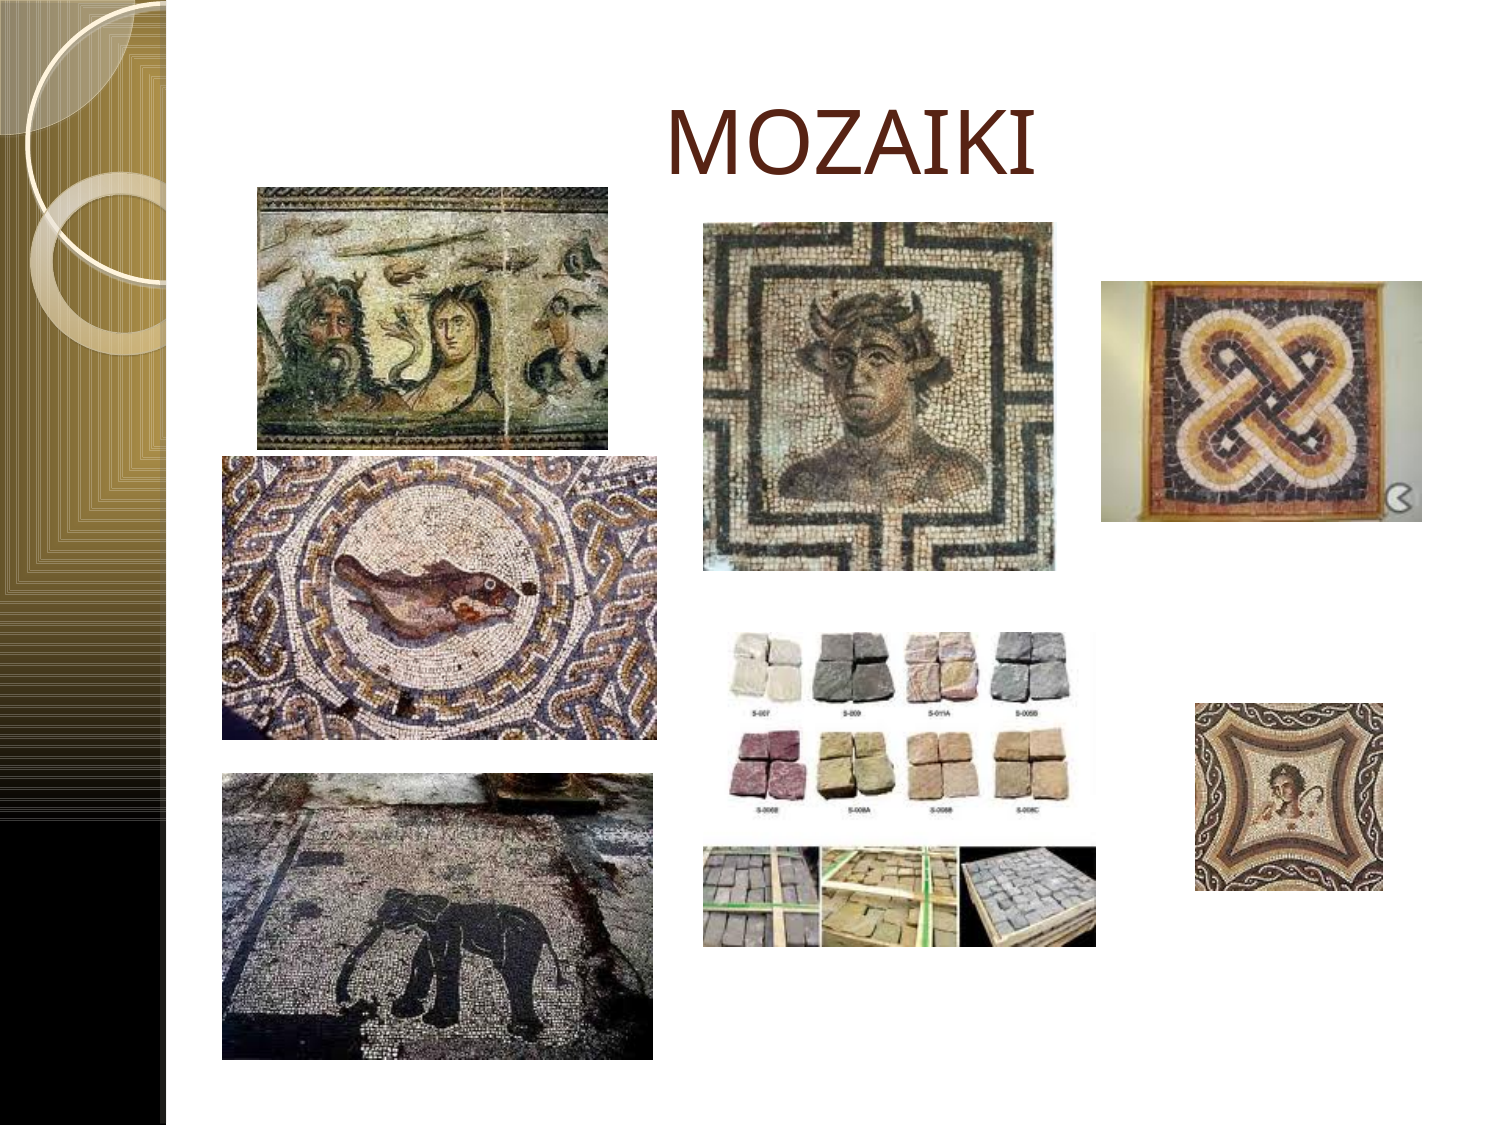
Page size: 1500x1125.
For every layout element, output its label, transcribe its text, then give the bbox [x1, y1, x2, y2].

picture [1195, 703, 1383, 891]
picture [222, 456, 657, 740]
picture [703, 222, 1057, 572]
picture [222, 773, 653, 1060]
title MOZAIKI [235, 45, 1466, 233]
picture [257, 187, 608, 450]
picture [703, 632, 1096, 947]
picture [1101, 281, 1422, 522]
